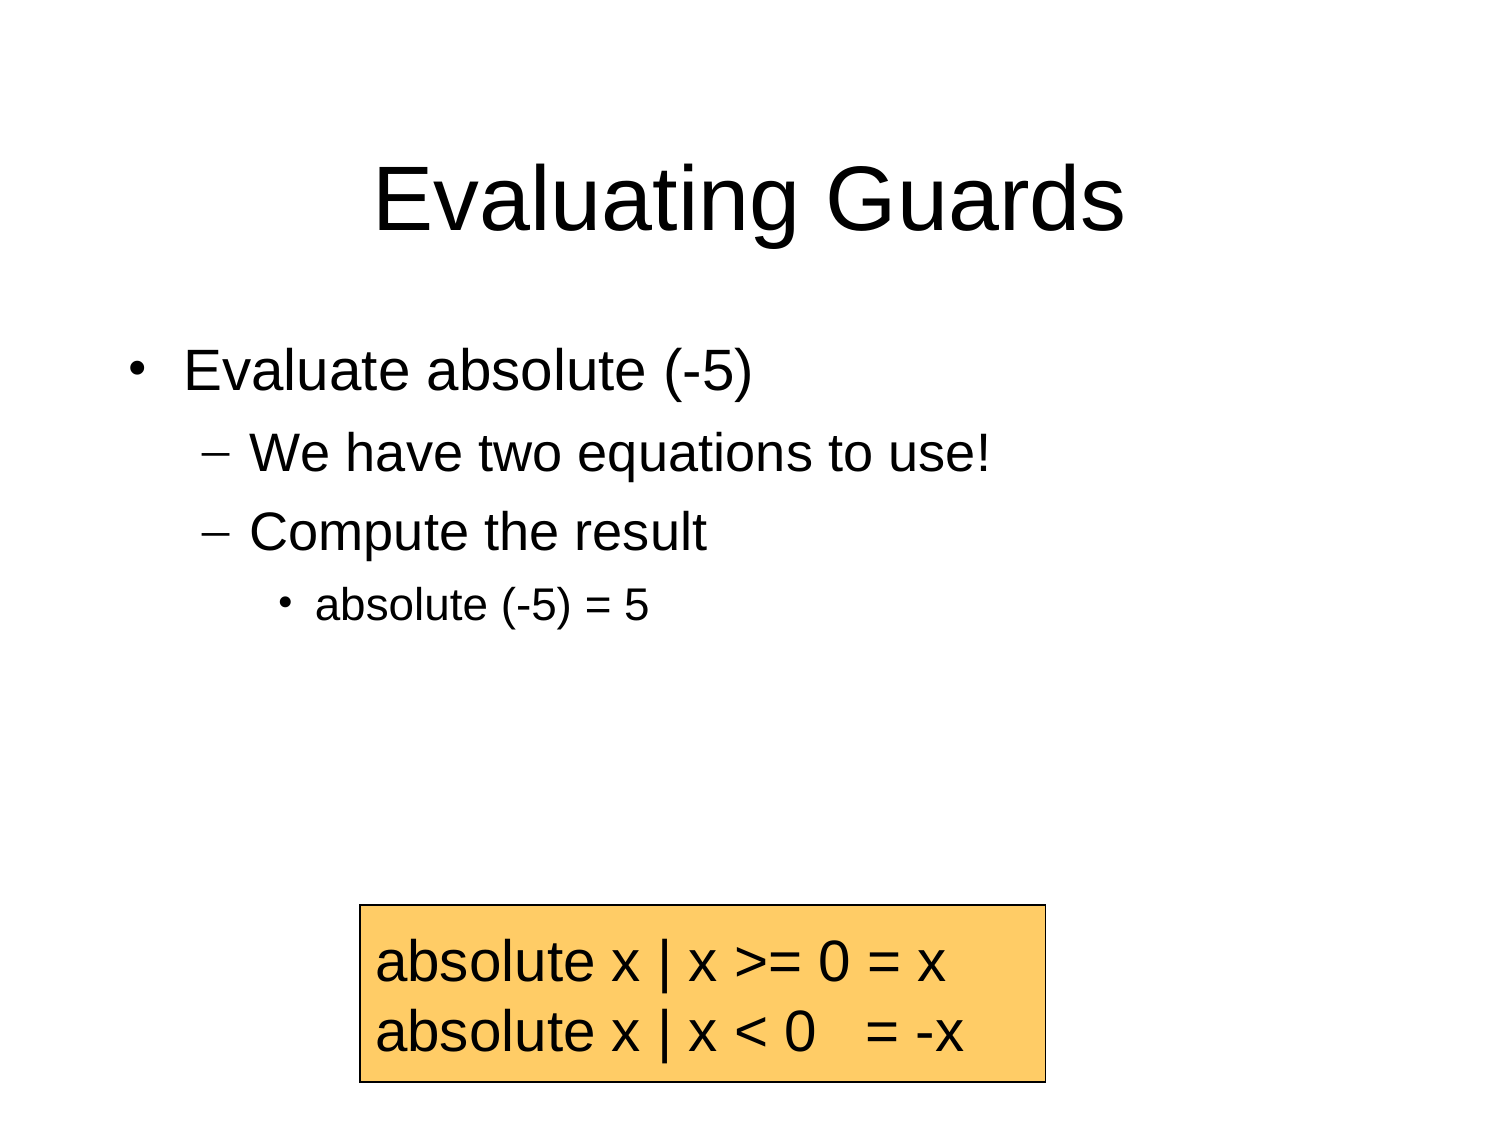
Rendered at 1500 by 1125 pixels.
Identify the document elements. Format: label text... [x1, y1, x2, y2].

list Evaluate absolute (-5) We have two equations to use! Compute the result absolute (-5) = 5 [112, 324, 1388, 1000]
title Evaluating Guards [112, 99, 1388, 288]
text_box absolute x | x >= 0 = x absolute x | x < 0 = -x [360, 904, 1046, 1083]
